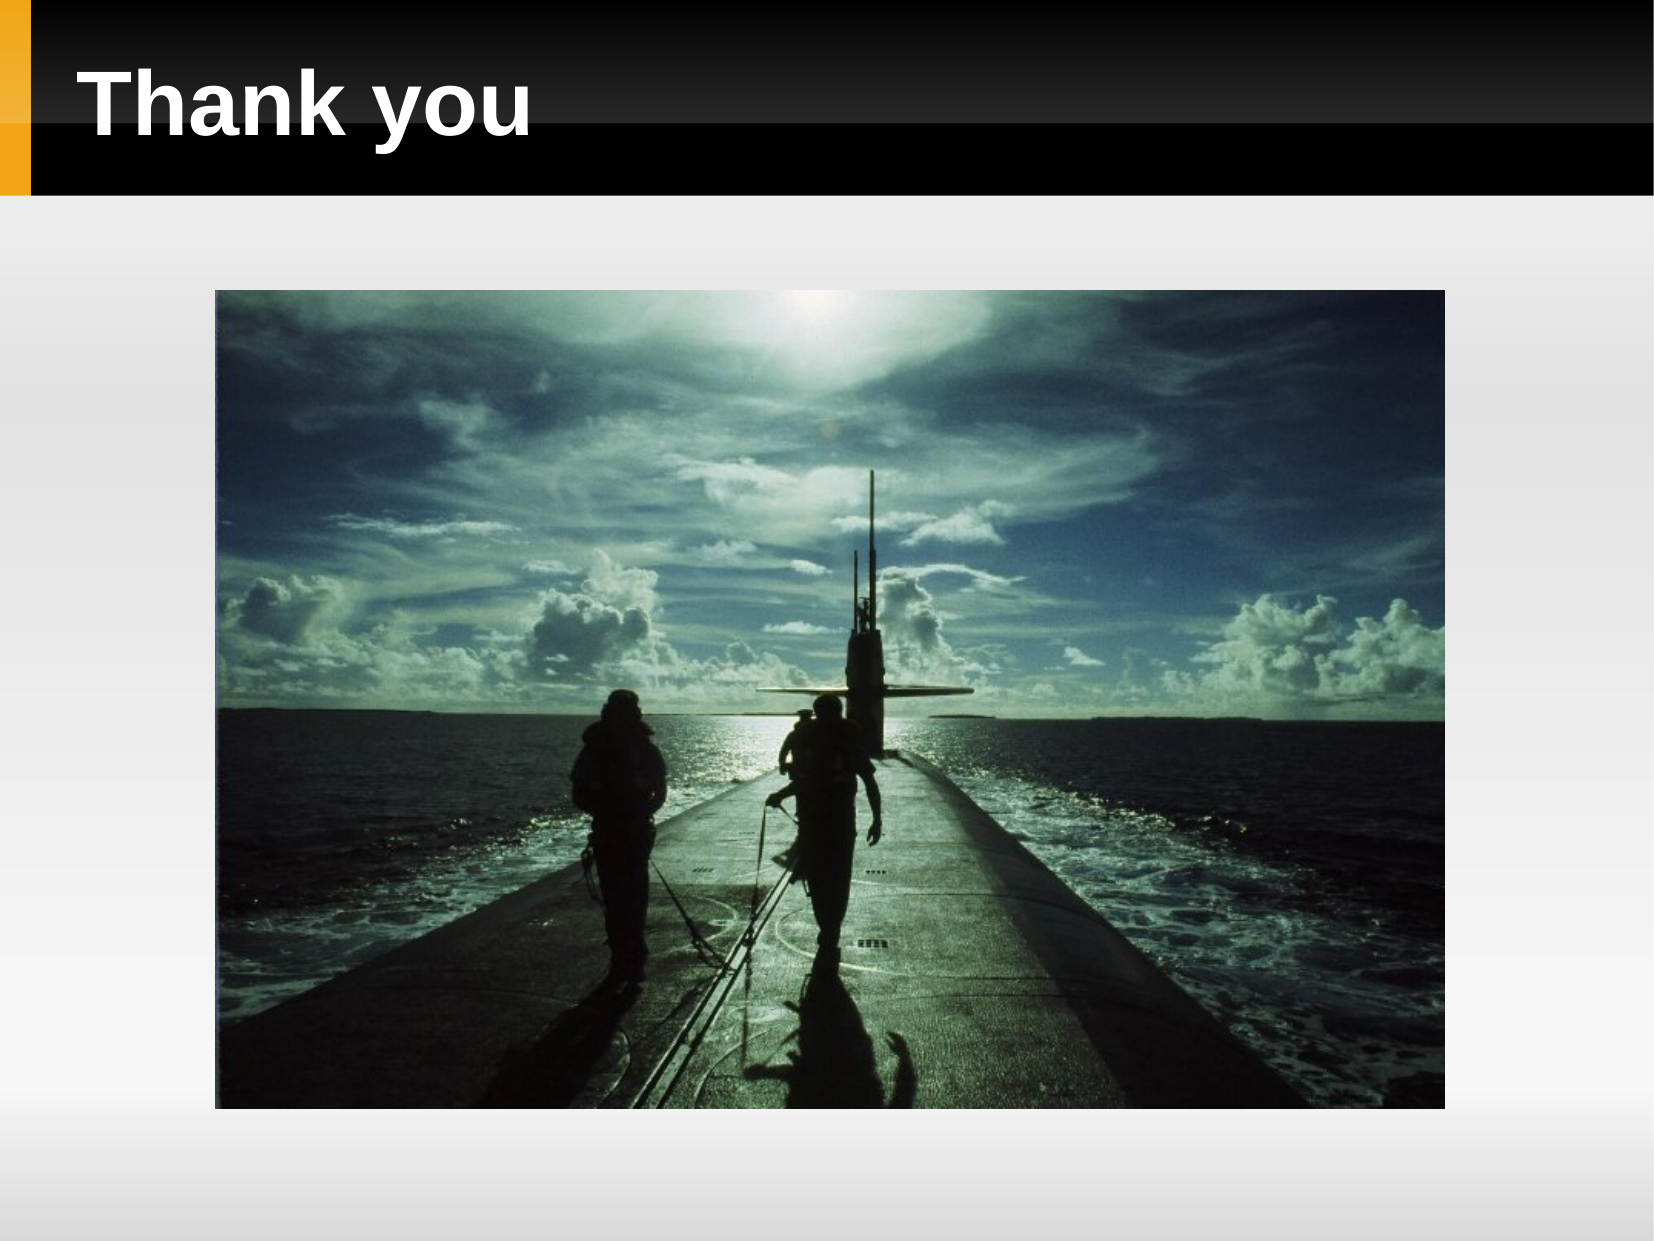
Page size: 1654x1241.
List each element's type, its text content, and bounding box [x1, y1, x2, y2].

picture [0, 0, 1654, 1241]
title Thank you [76, 0, 1565, 208]
